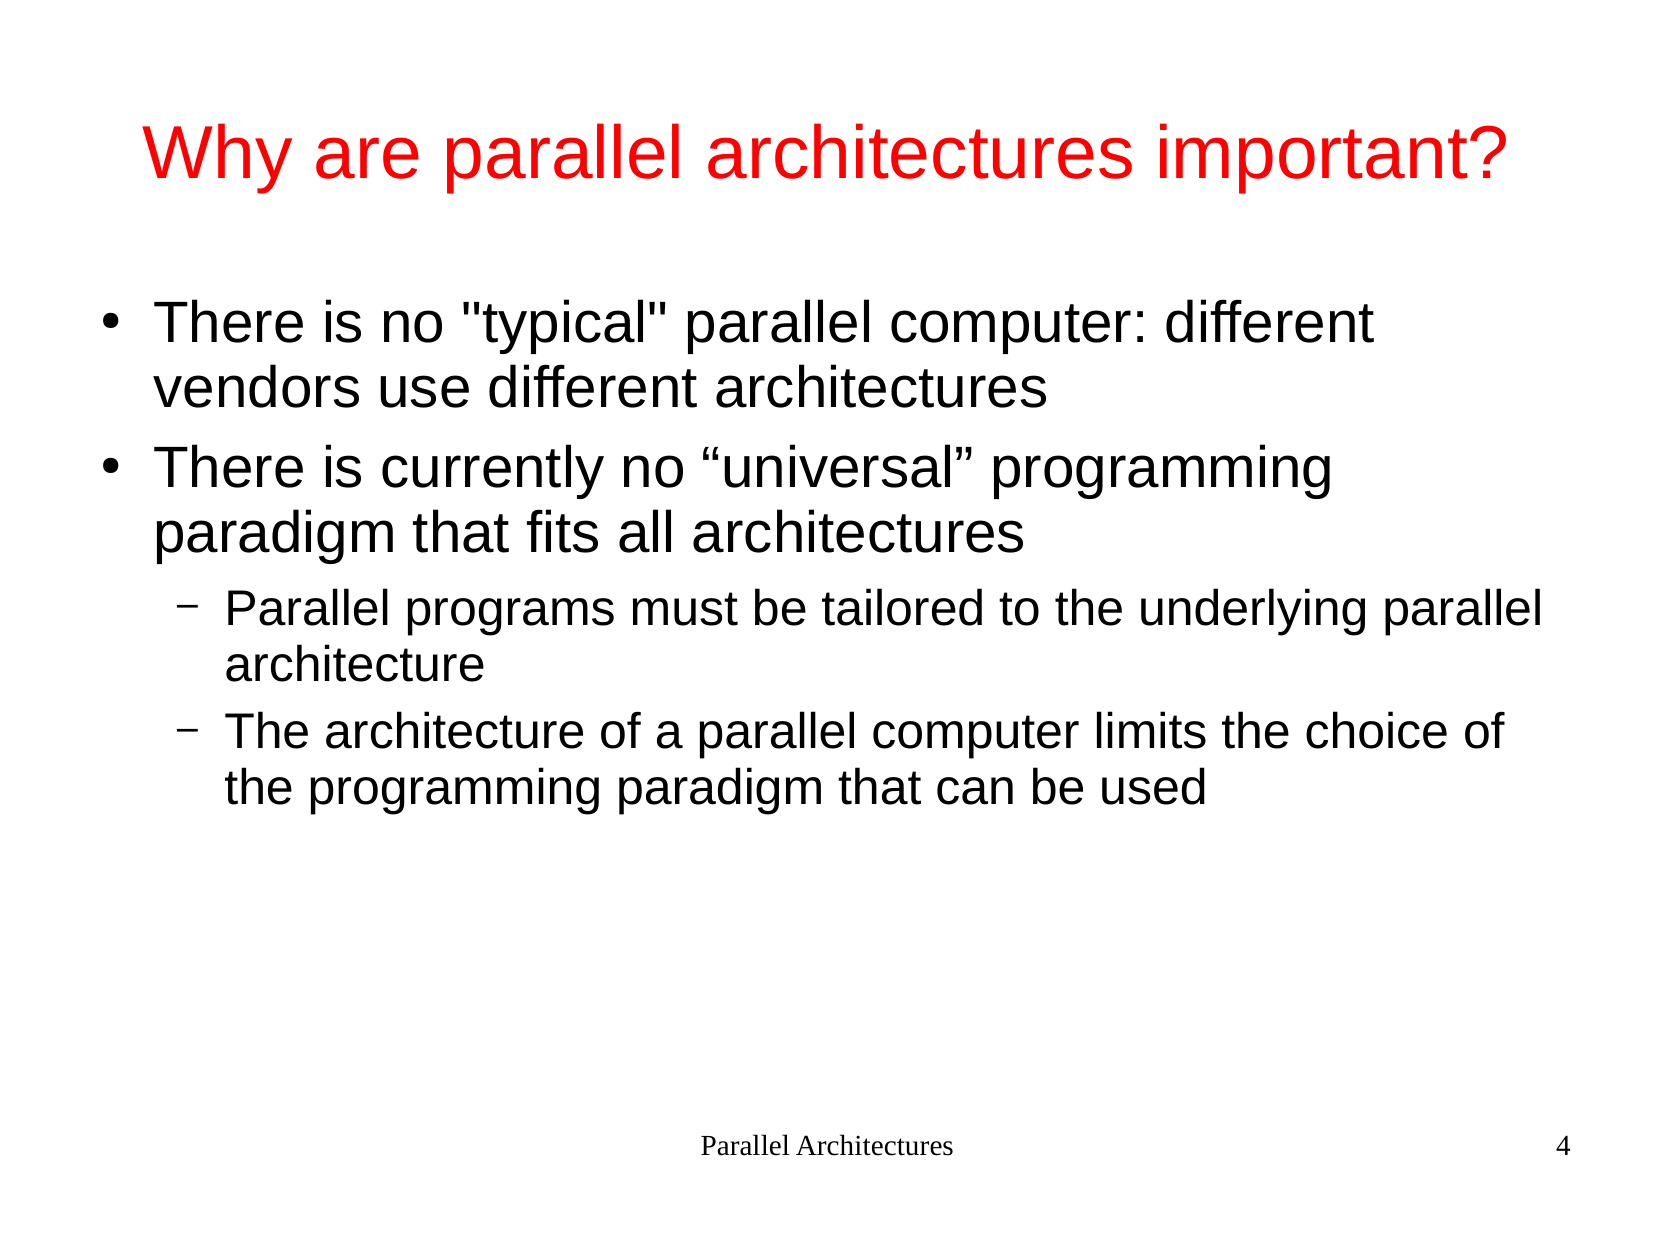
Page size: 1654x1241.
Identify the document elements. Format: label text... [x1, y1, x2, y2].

list There is no "typical" parallel computer: different vendors use different architectures There is currently no “universal” programming paradigm that fits all architectures Parallel programs must be tailored to the underlying parallel architecture The architecture of a parallel computer limits the choice of the programming paradigm that can be used [82, 290, 1571, 1109]
title Why are parallel architectures important? [82, 49, 1571, 257]
